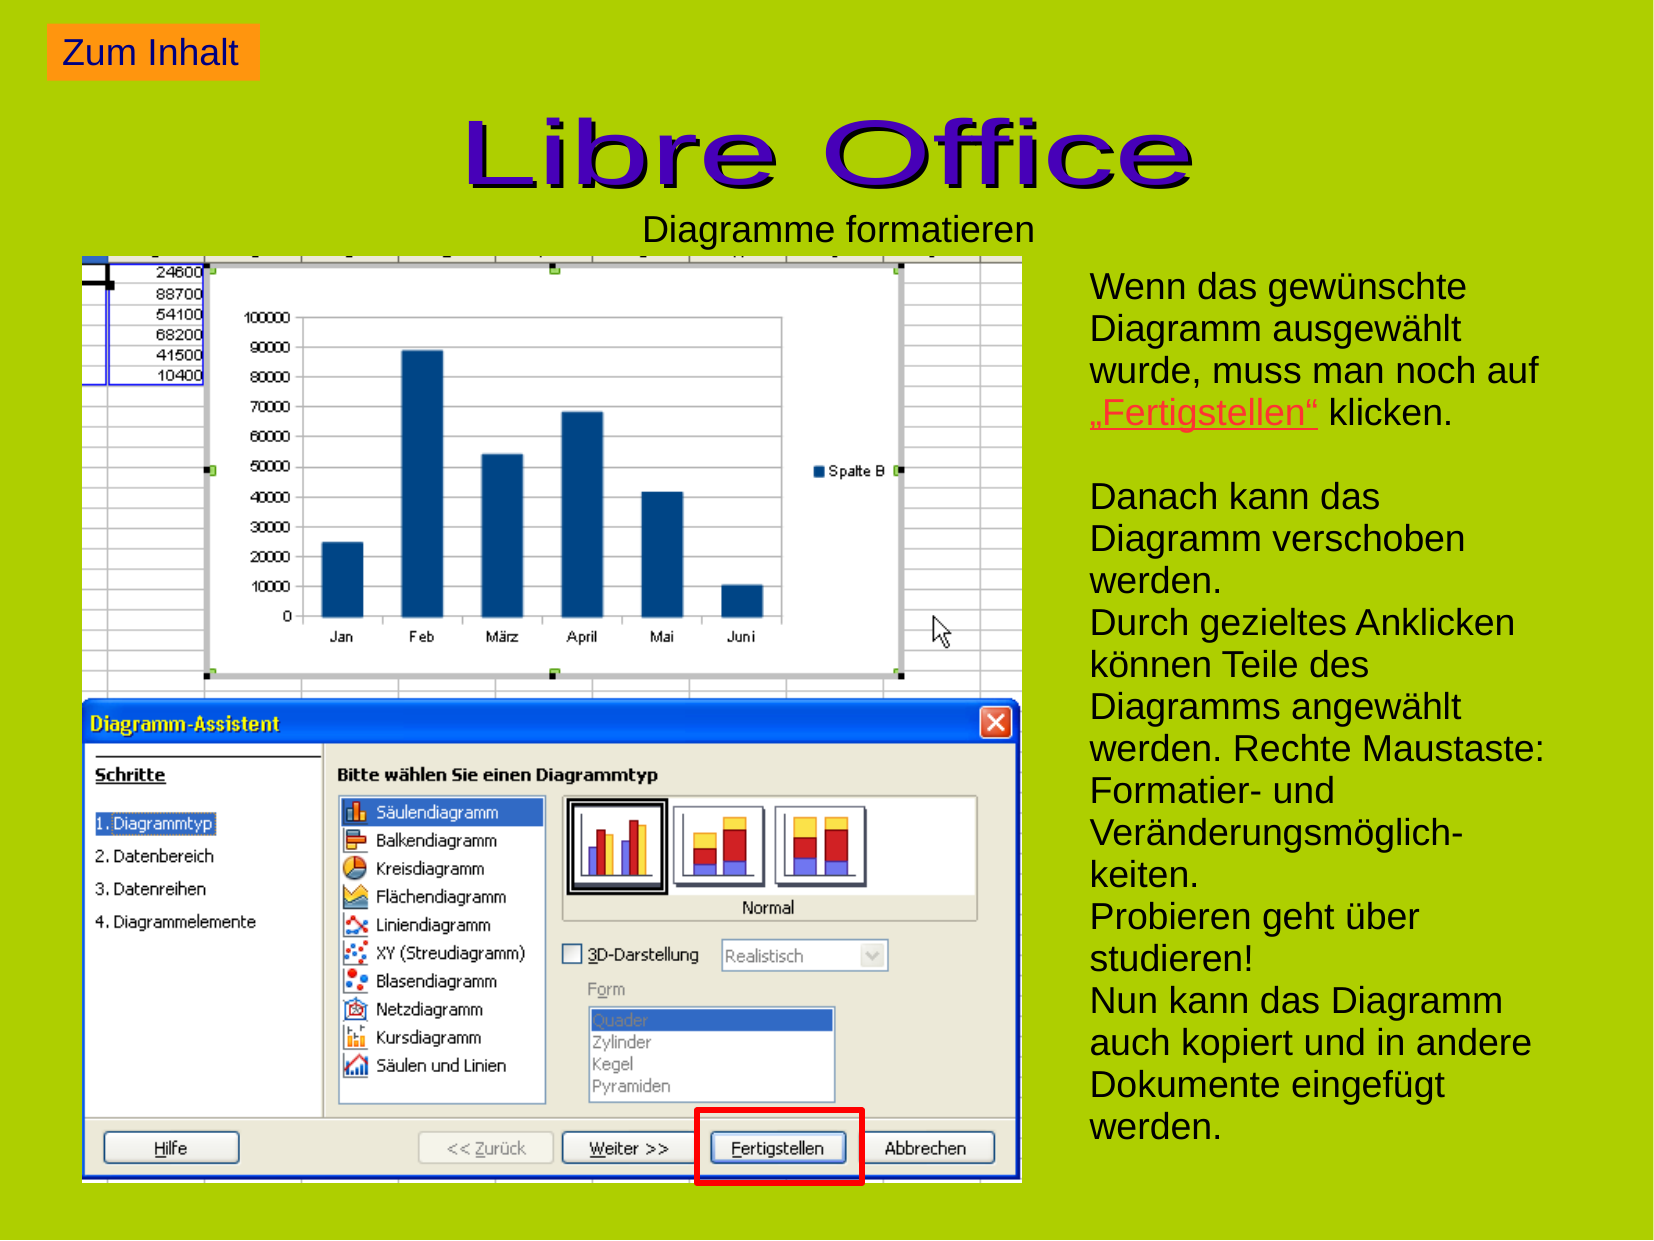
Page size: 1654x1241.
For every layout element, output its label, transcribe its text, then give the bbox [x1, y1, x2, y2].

text_box Wenn das gewünschte Diagramm ausgewählt wurde, muss man noch auf „Fertigstellen“ klicken. Danach kann das Diagramm verschoben werden. Durch gezieltes Anklicken können Teile des Diagramms angewählt werden. Rechte Maustaste: Formatier- und Veränderungsmöglich-keiten. Probieren geht über studieren! Nun kann das Diagramm auch kopiert und in andere Dokumente eingefügt werden. [1074, 258, 1571, 1157]
title Libre Office [82, 49, 1571, 257]
text_box Zum Inhalt [47, 23, 260, 81]
picture [82, 256, 1022, 1183]
picture [700, 1113, 859, 1180]
text_box Diagramme formatieren [437, 201, 1241, 259]
